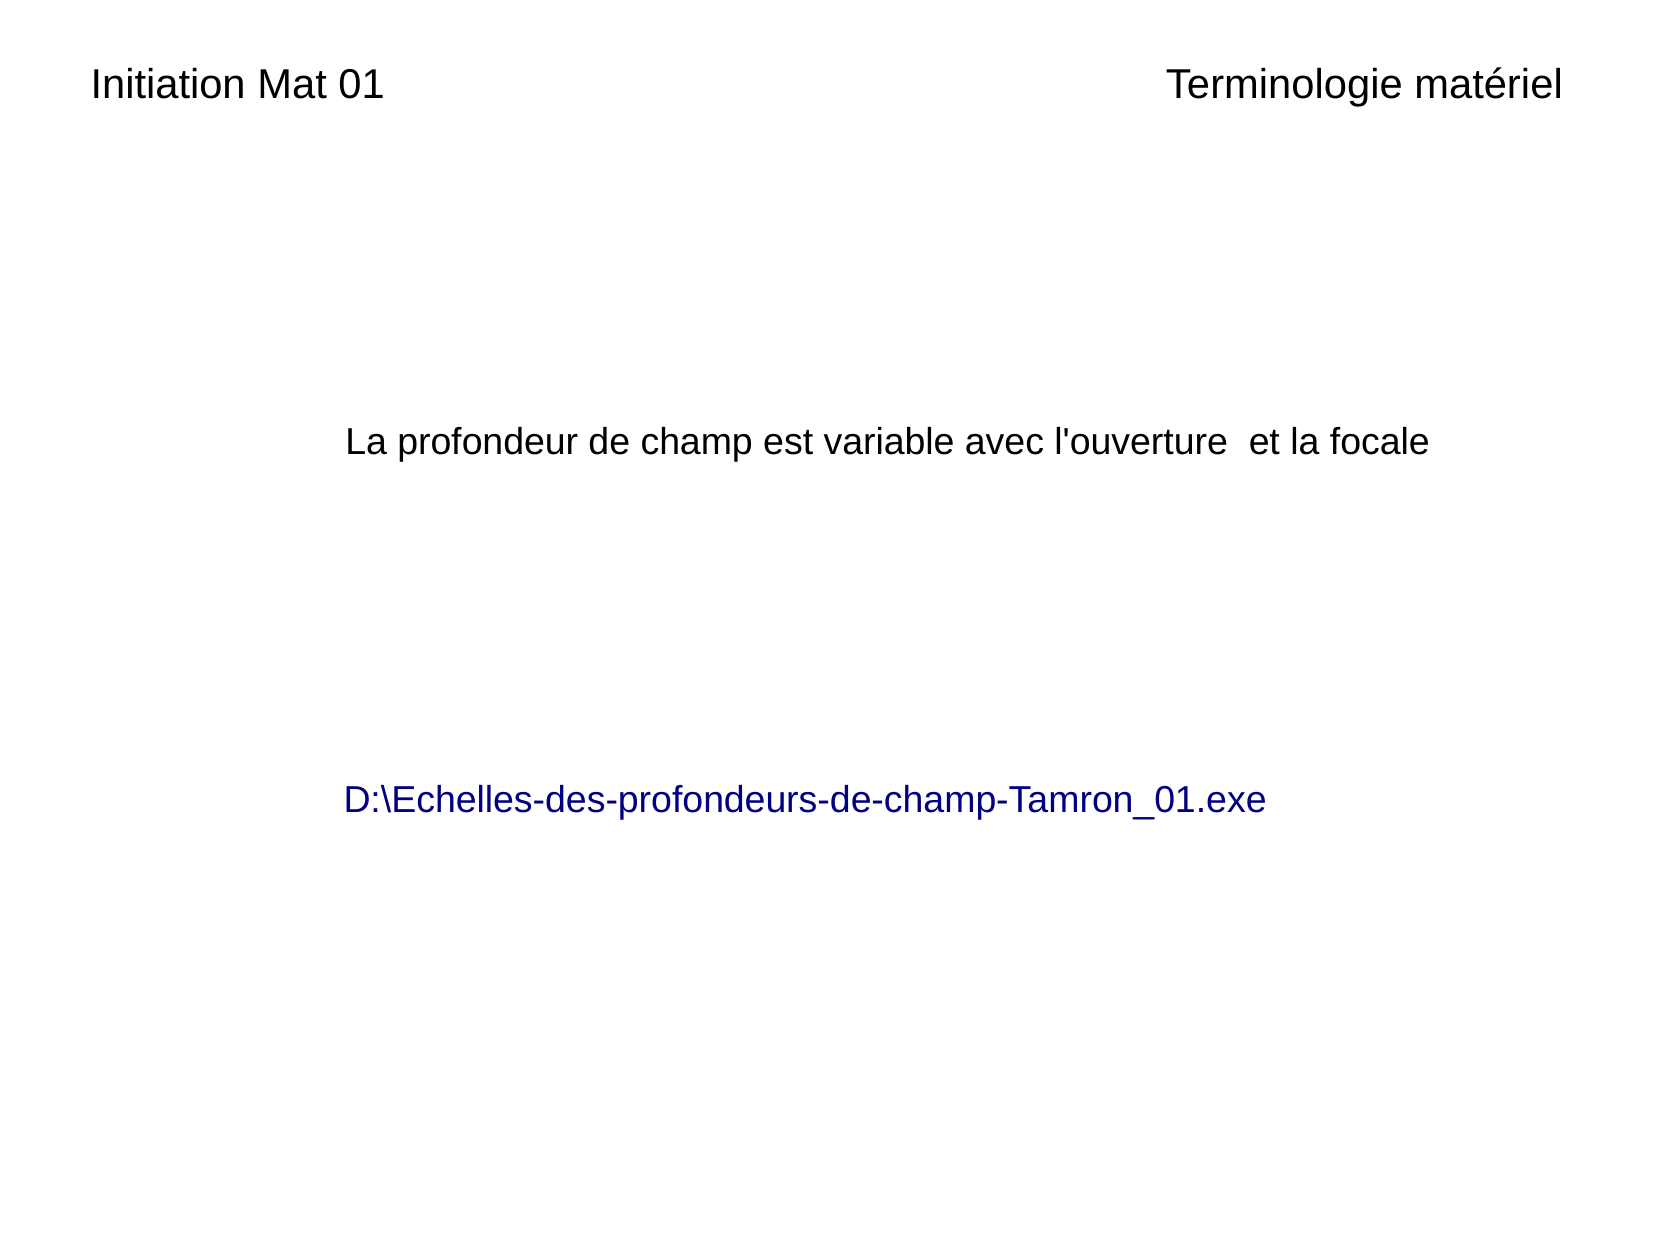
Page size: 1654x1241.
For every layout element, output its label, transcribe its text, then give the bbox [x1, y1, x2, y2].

title Initiation Mat 01 Terminologie matériel [82, 49, 1571, 119]
text_box D:\Echelles-des-profondeurs-de-champ-Tamron_01.exe [243, 770, 1367, 841]
text_box La profondeur de champ est variable avec l'ouverture et la focale [330, 413, 1446, 471]
